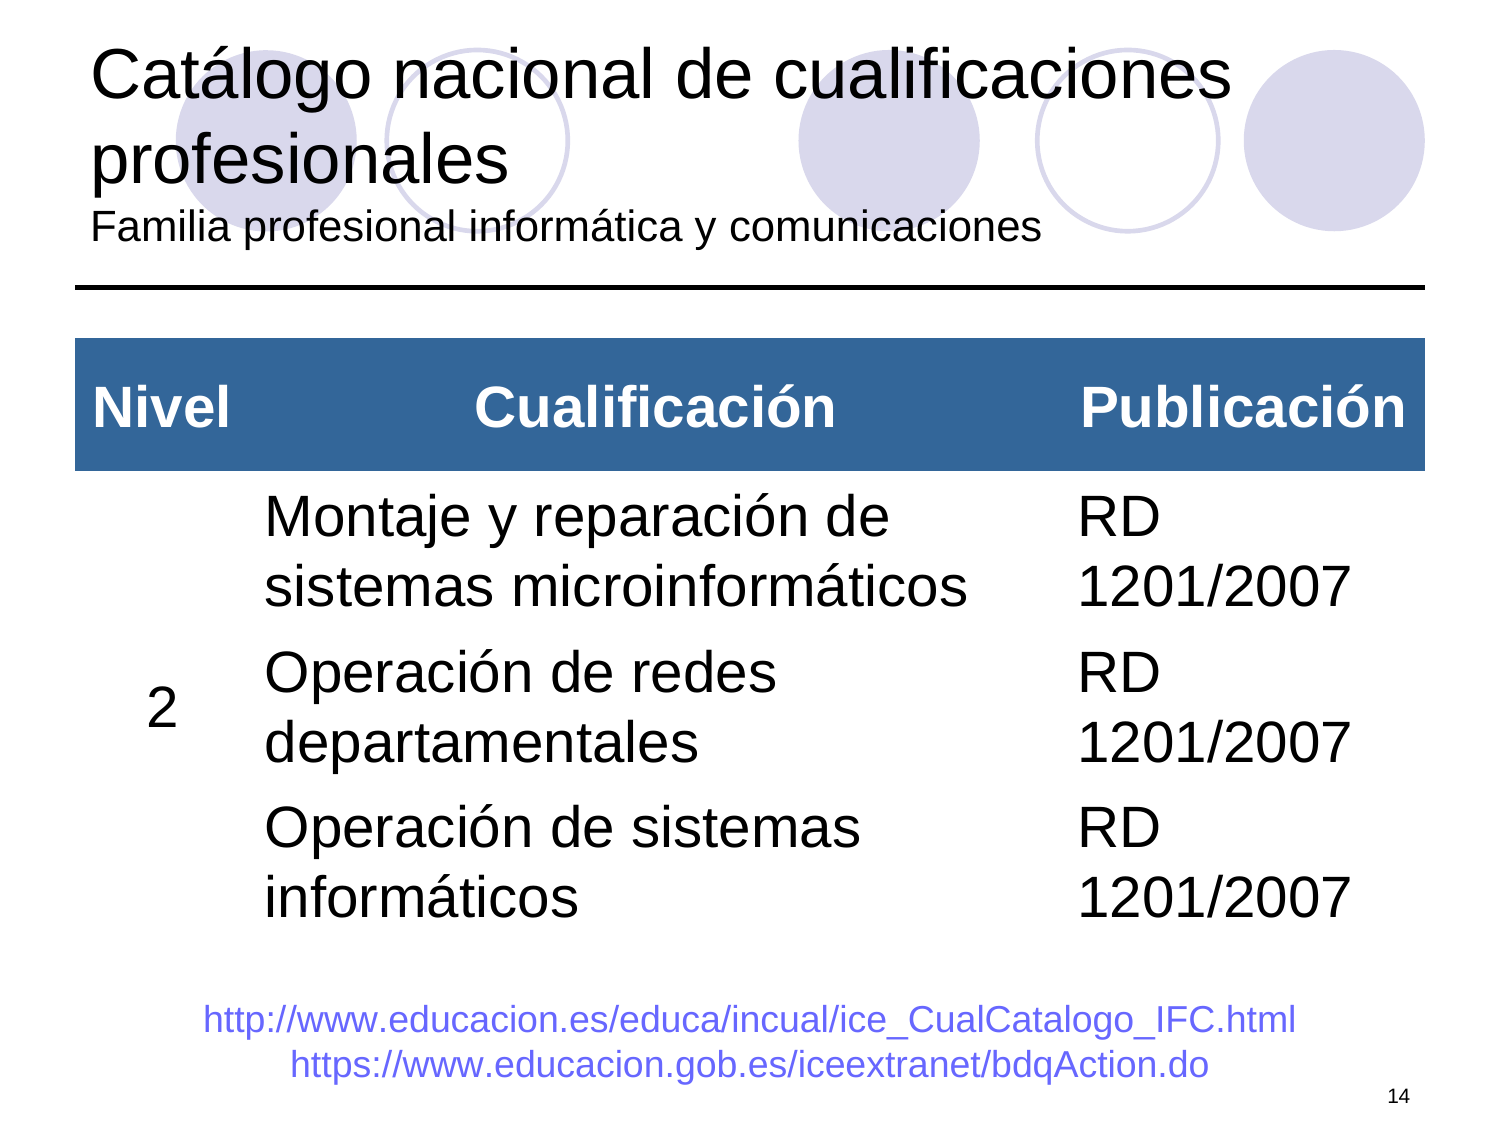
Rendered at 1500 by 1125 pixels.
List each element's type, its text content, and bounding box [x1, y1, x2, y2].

table_header Cualificación [250, 338, 1063, 471]
text_box http://www.educacion.es/educa/incual/ice_CualCatalogo_IFC.html https://www.educacion.gob.es/iceextranet/bdqAction.do [0, 987, 1500, 1125]
table_cell Operación de sistemas informáticos [250, 781, 1063, 937]
table_cell Montaje y reparación de sistemas microinformáticos [250, 471, 1063, 626]
table_cell Operación de redes departamentales [250, 626, 1063, 781]
table_cell RD 1201/2007 [1063, 471, 1425, 626]
table_header Publicación [1063, 338, 1425, 471]
table_cell RD 1201/2007 [1063, 781, 1425, 937]
table_header Nivel [75, 338, 250, 471]
table_cell 2 [75, 471, 250, 937]
table_cell RD 1201/2007 [1063, 626, 1425, 781]
title Catálogo nacional de cualificaciones profesionales Familia profesional informática y comunicaciones [75, 20, 1426, 258]
